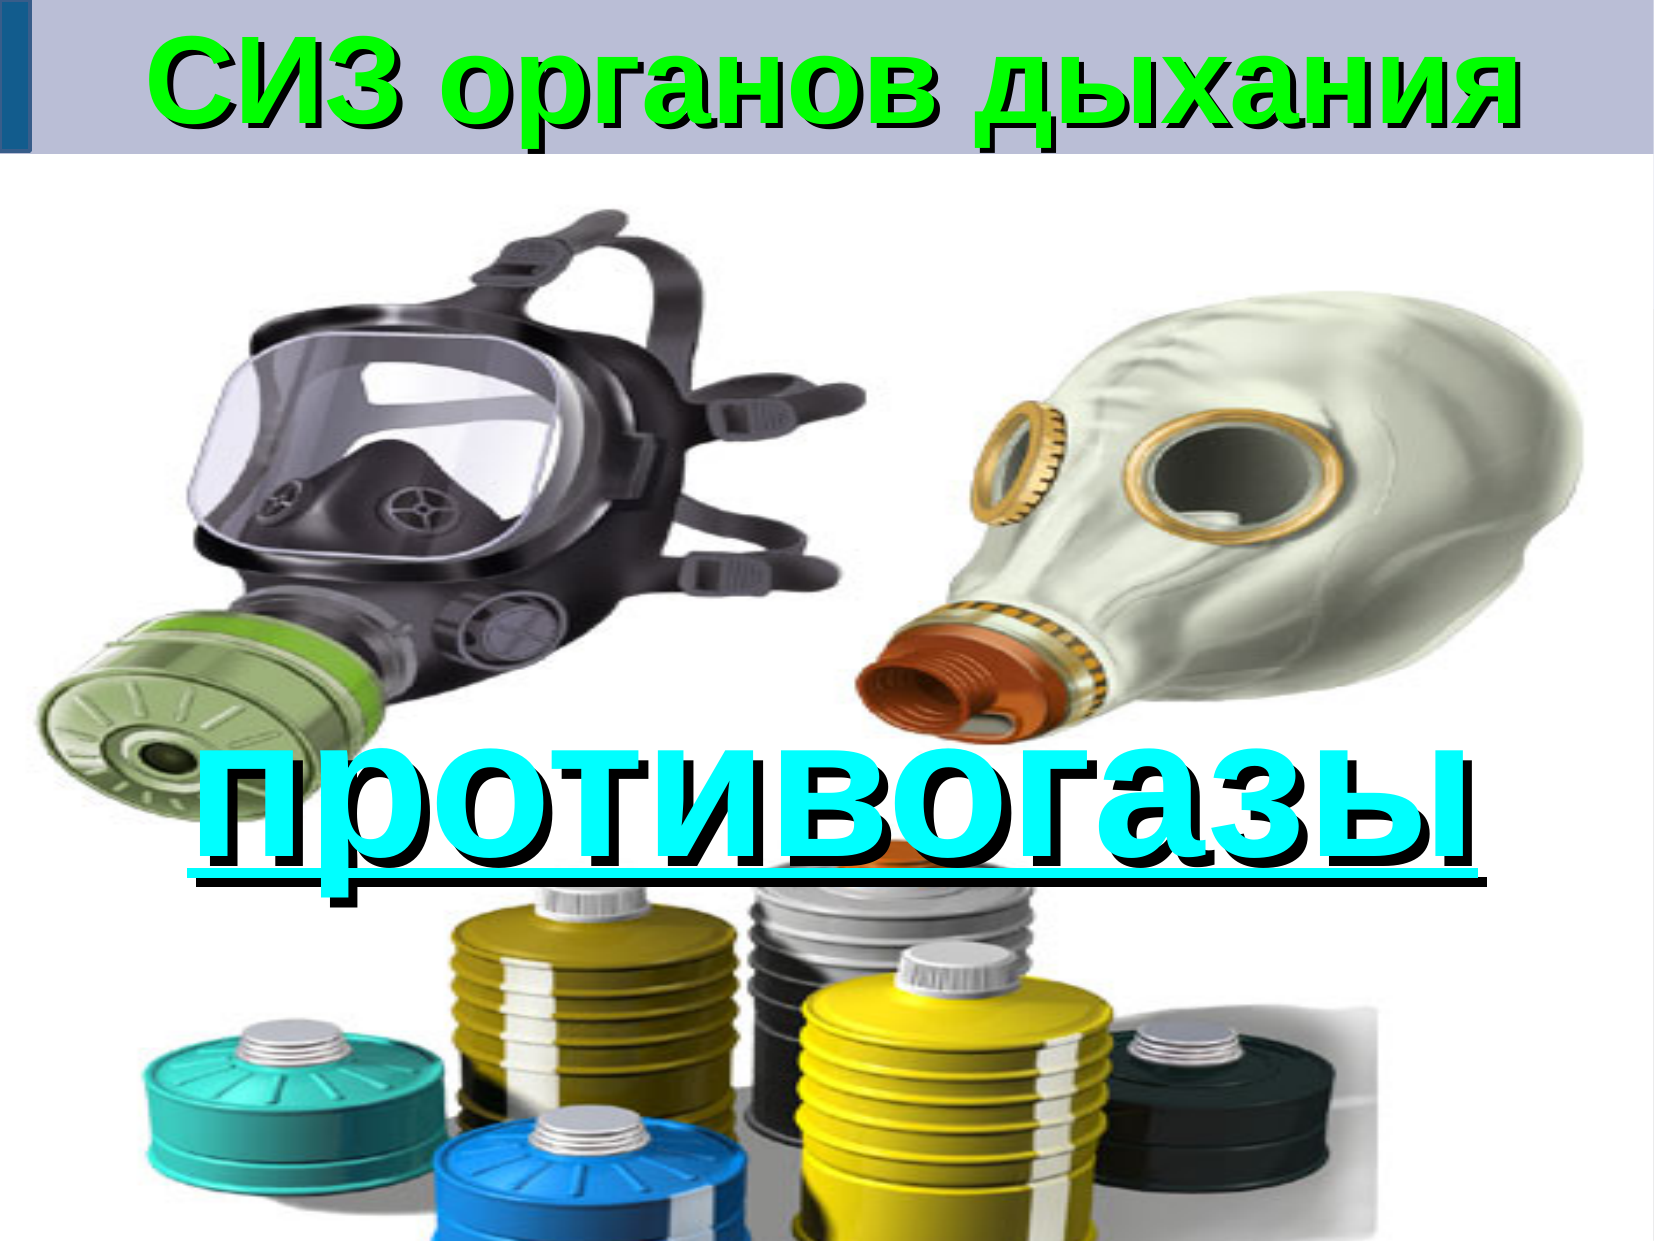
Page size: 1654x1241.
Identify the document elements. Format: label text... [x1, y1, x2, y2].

title СИЗ органов дыхания [90, 0, 1579, 154]
text_box противогазы [127, 656, 1538, 881]
picture [0, 154, 1654, 1241]
